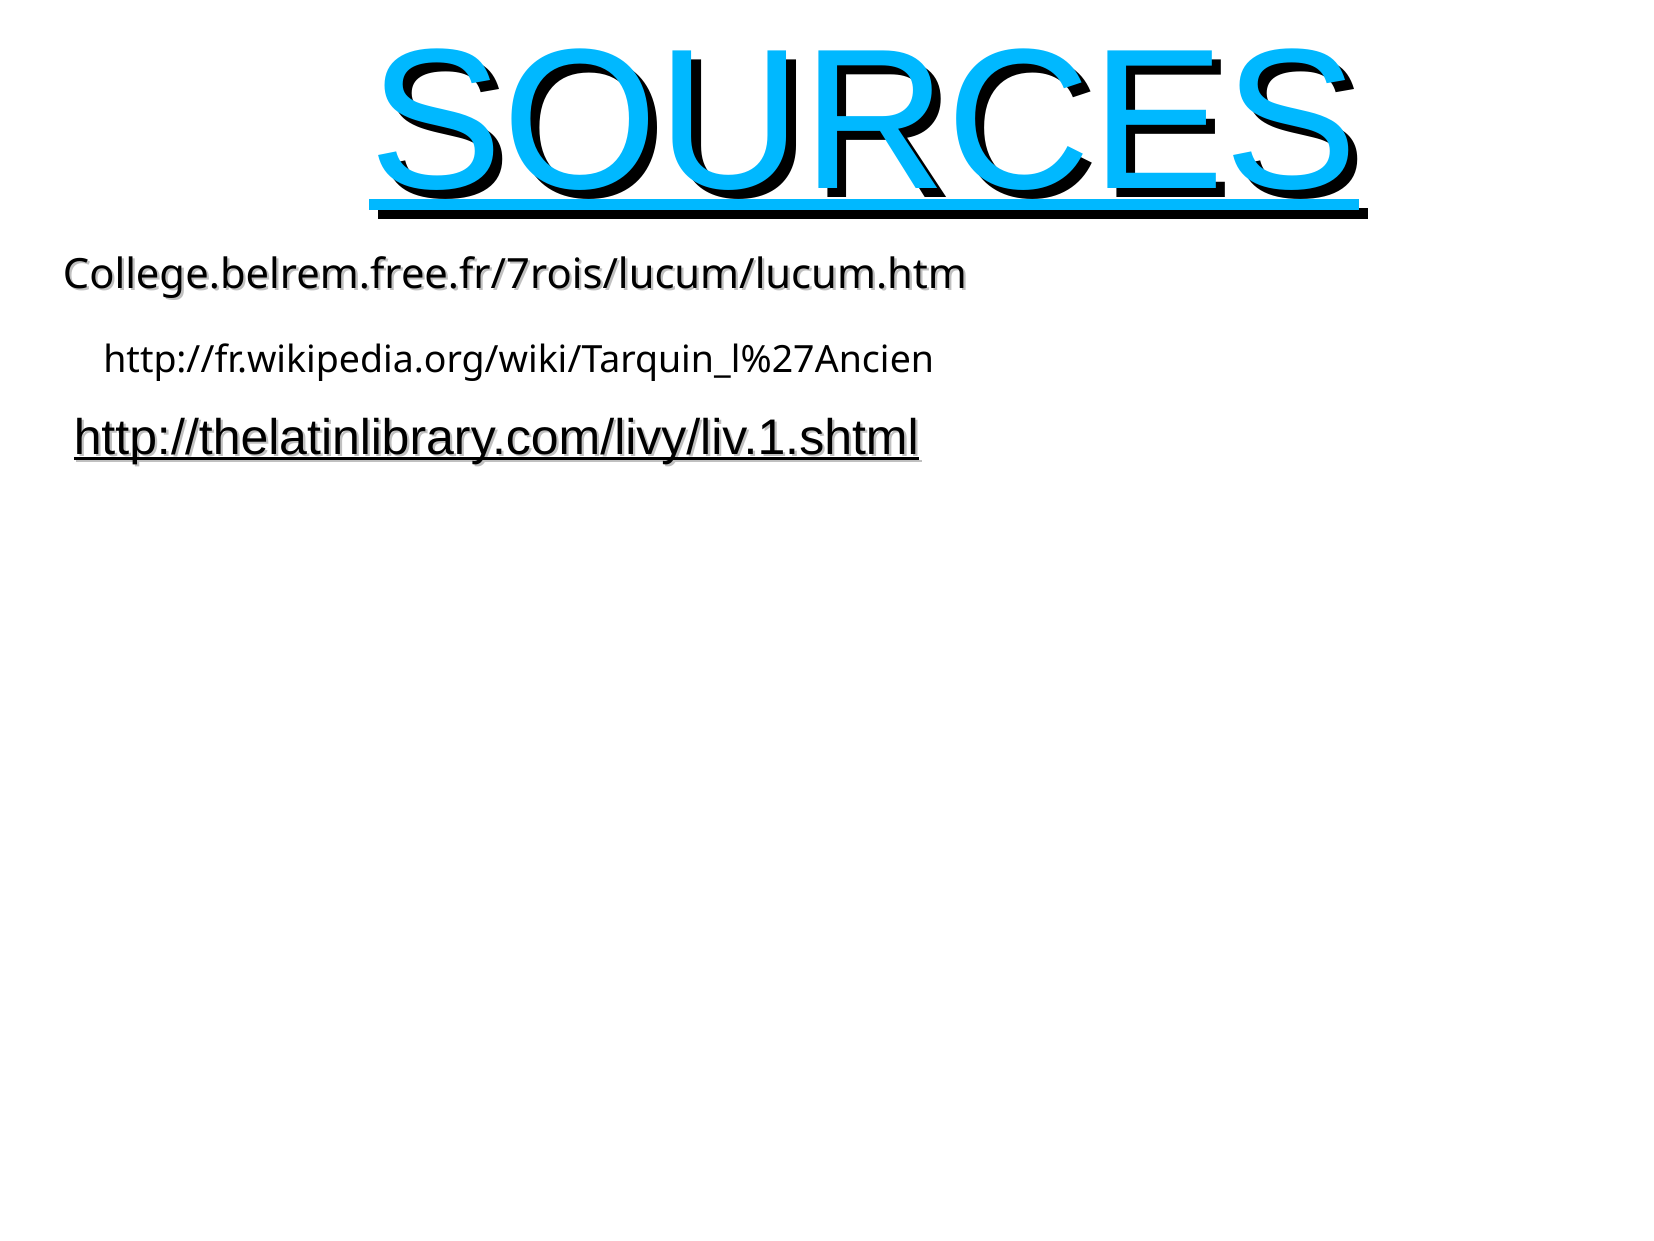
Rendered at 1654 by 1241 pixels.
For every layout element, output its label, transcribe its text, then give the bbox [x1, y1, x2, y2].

text_box http://fr.wikipedia.org/wiki/Tarquin_l%27Ancien [88, 324, 983, 393]
text_box SOURCES [354, 0, 1447, 239]
text_box http://thelatinlibrary.com/livy/liv.1.shtml [59, 401, 945, 473]
text_box College.belrem.free.fr/7rois/lucum/lucum.htm [48, 236, 978, 310]
